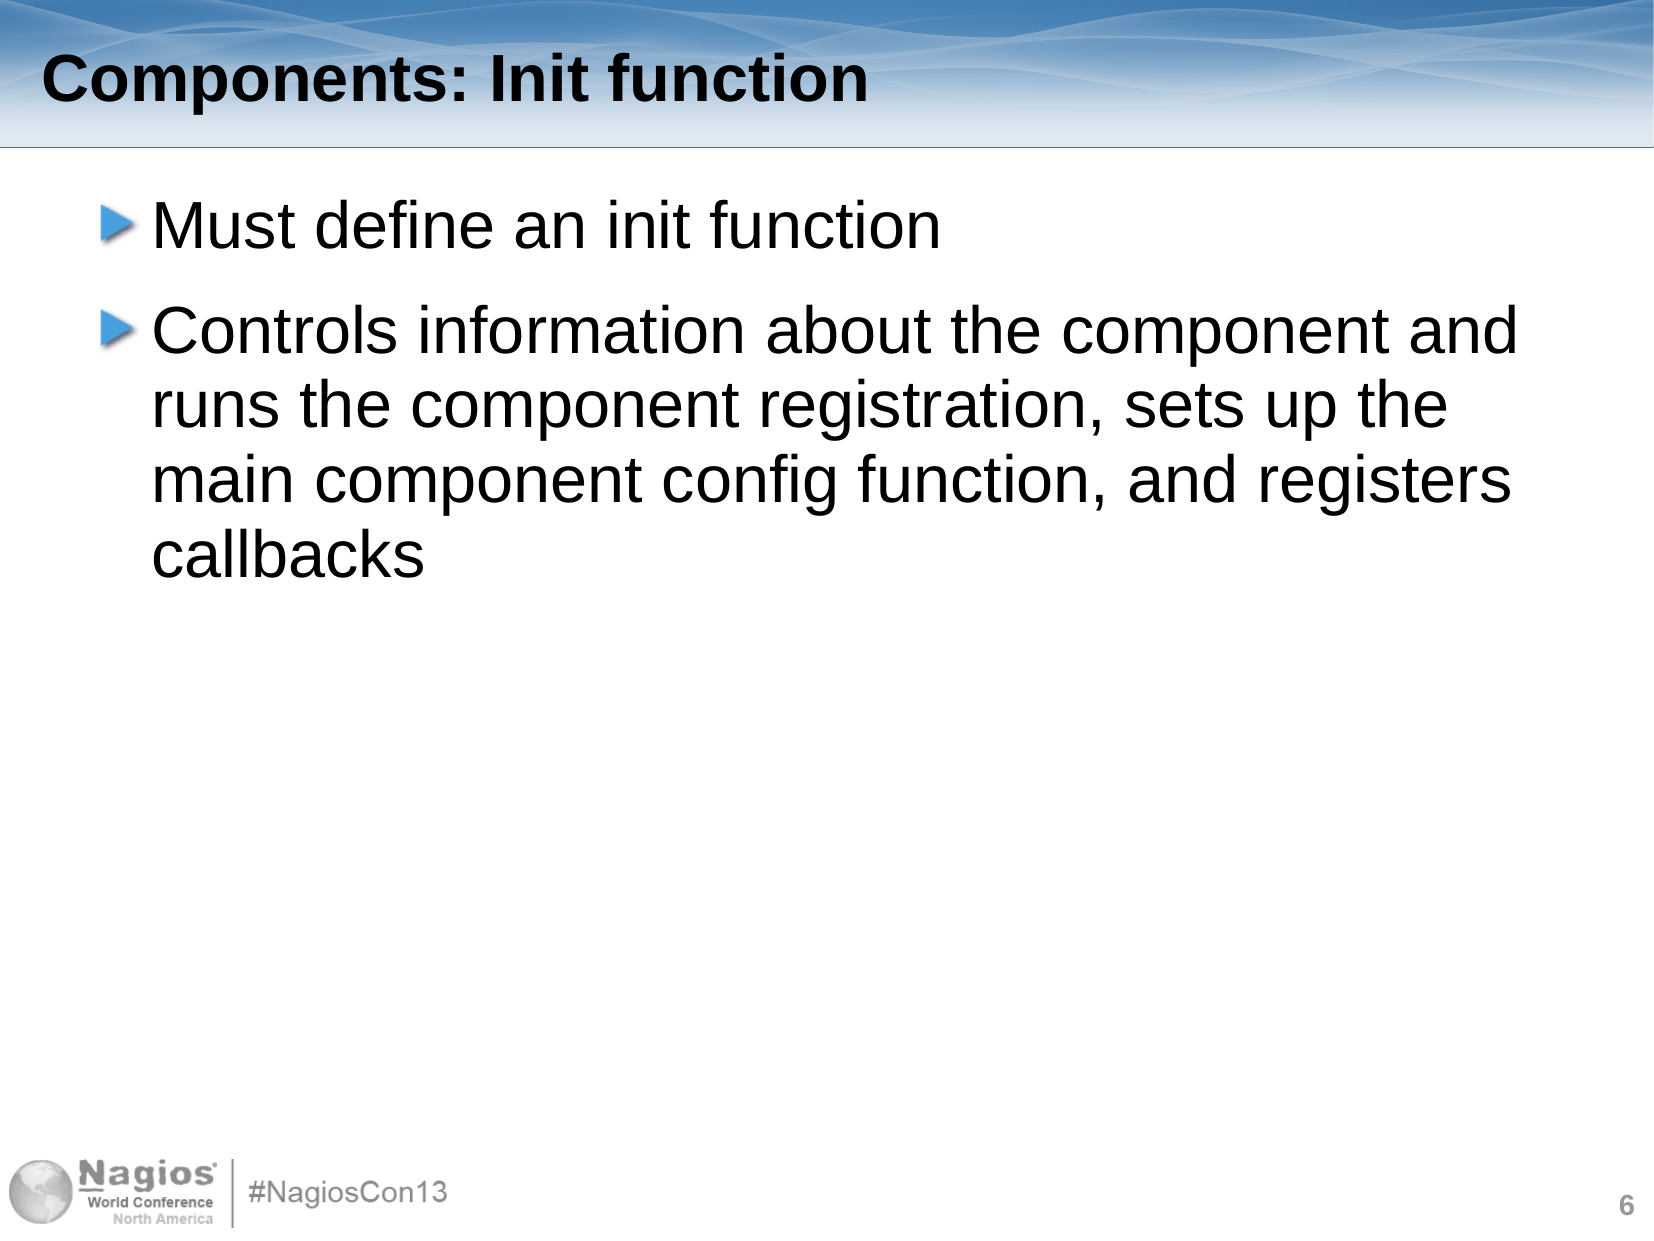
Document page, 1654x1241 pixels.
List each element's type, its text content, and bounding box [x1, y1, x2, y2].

picture [0, 0, 1654, 147]
picture [9, 1159, 453, 1228]
list Must define an init function Controls information about the component and runs the component registration, sets up the main component config function, and registers callbacks [80, 188, 1569, 1007]
title Components: Init function [41, 29, 1248, 127]
